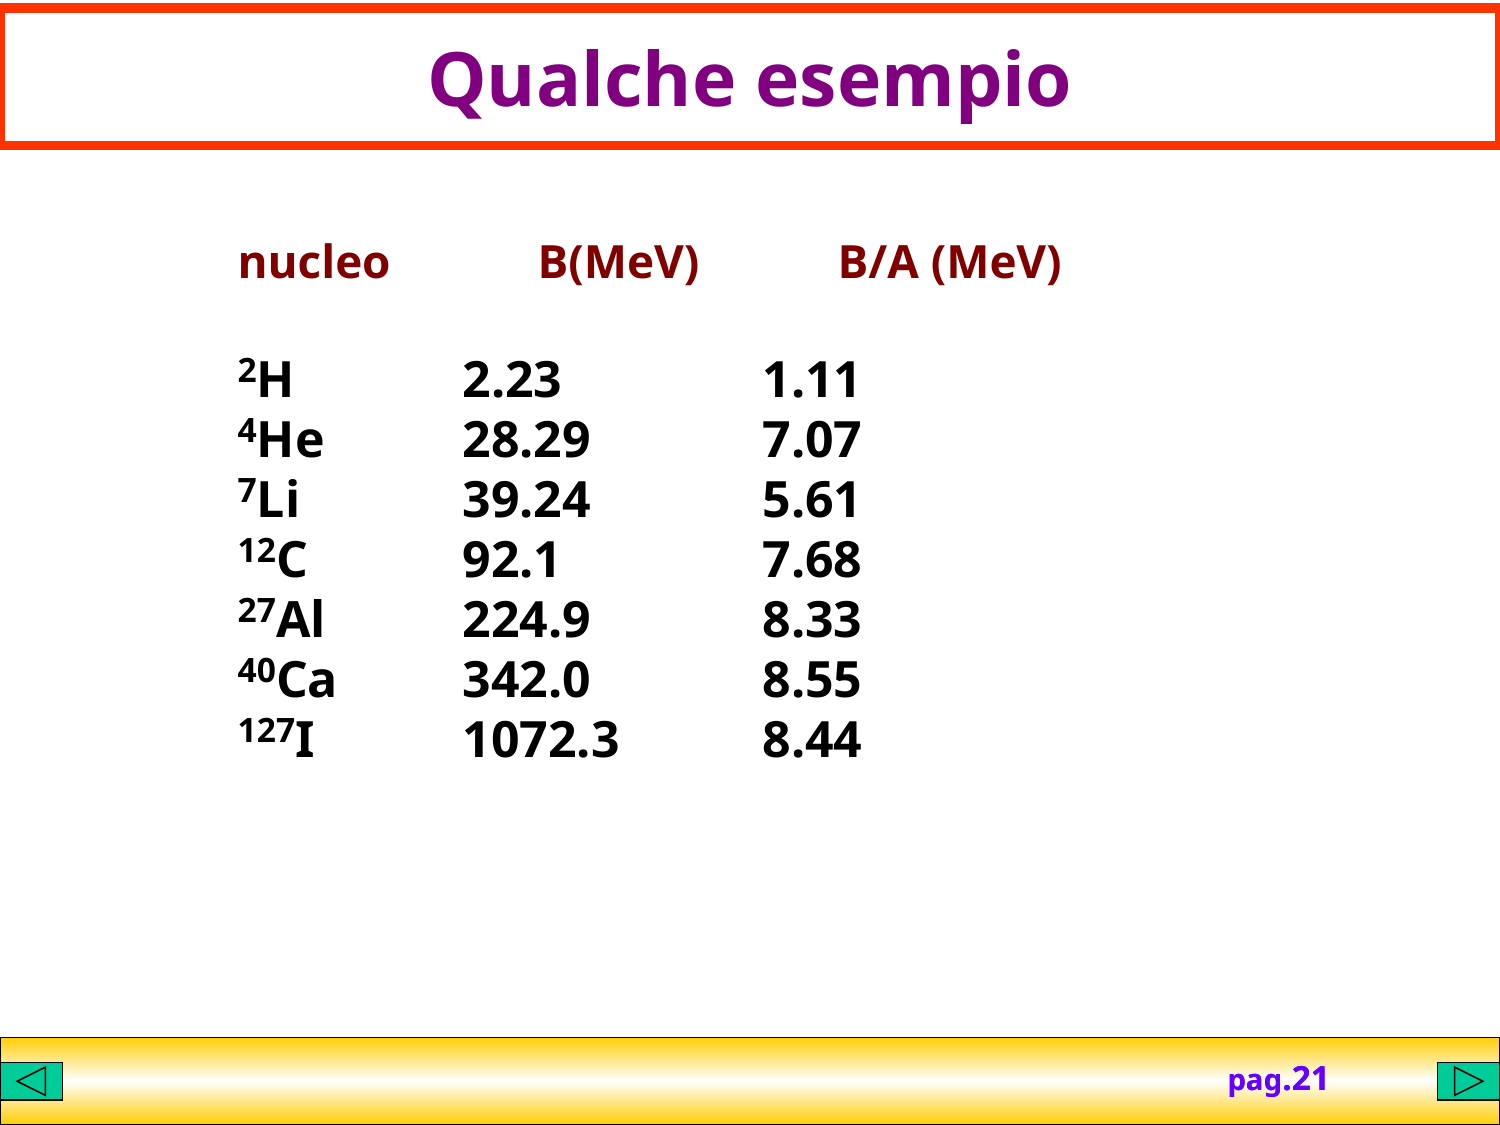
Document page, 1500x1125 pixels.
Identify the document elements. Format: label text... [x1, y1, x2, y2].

text_box nucleo B(MeV) B/A (MeV) 2H 2.23 1.11 4He 28.29 7.07 7Li 39.24 5.61 12C 92.1 7.68 27Al 224.9 8.33 40Ca 342.0 8.55 127I 1072.3 8.44 [222, 224, 1311, 886]
title Qualche esempio [0, 7, 1500, 146]
text_box pag.<number> [1212, 1050, 1413, 1125]
